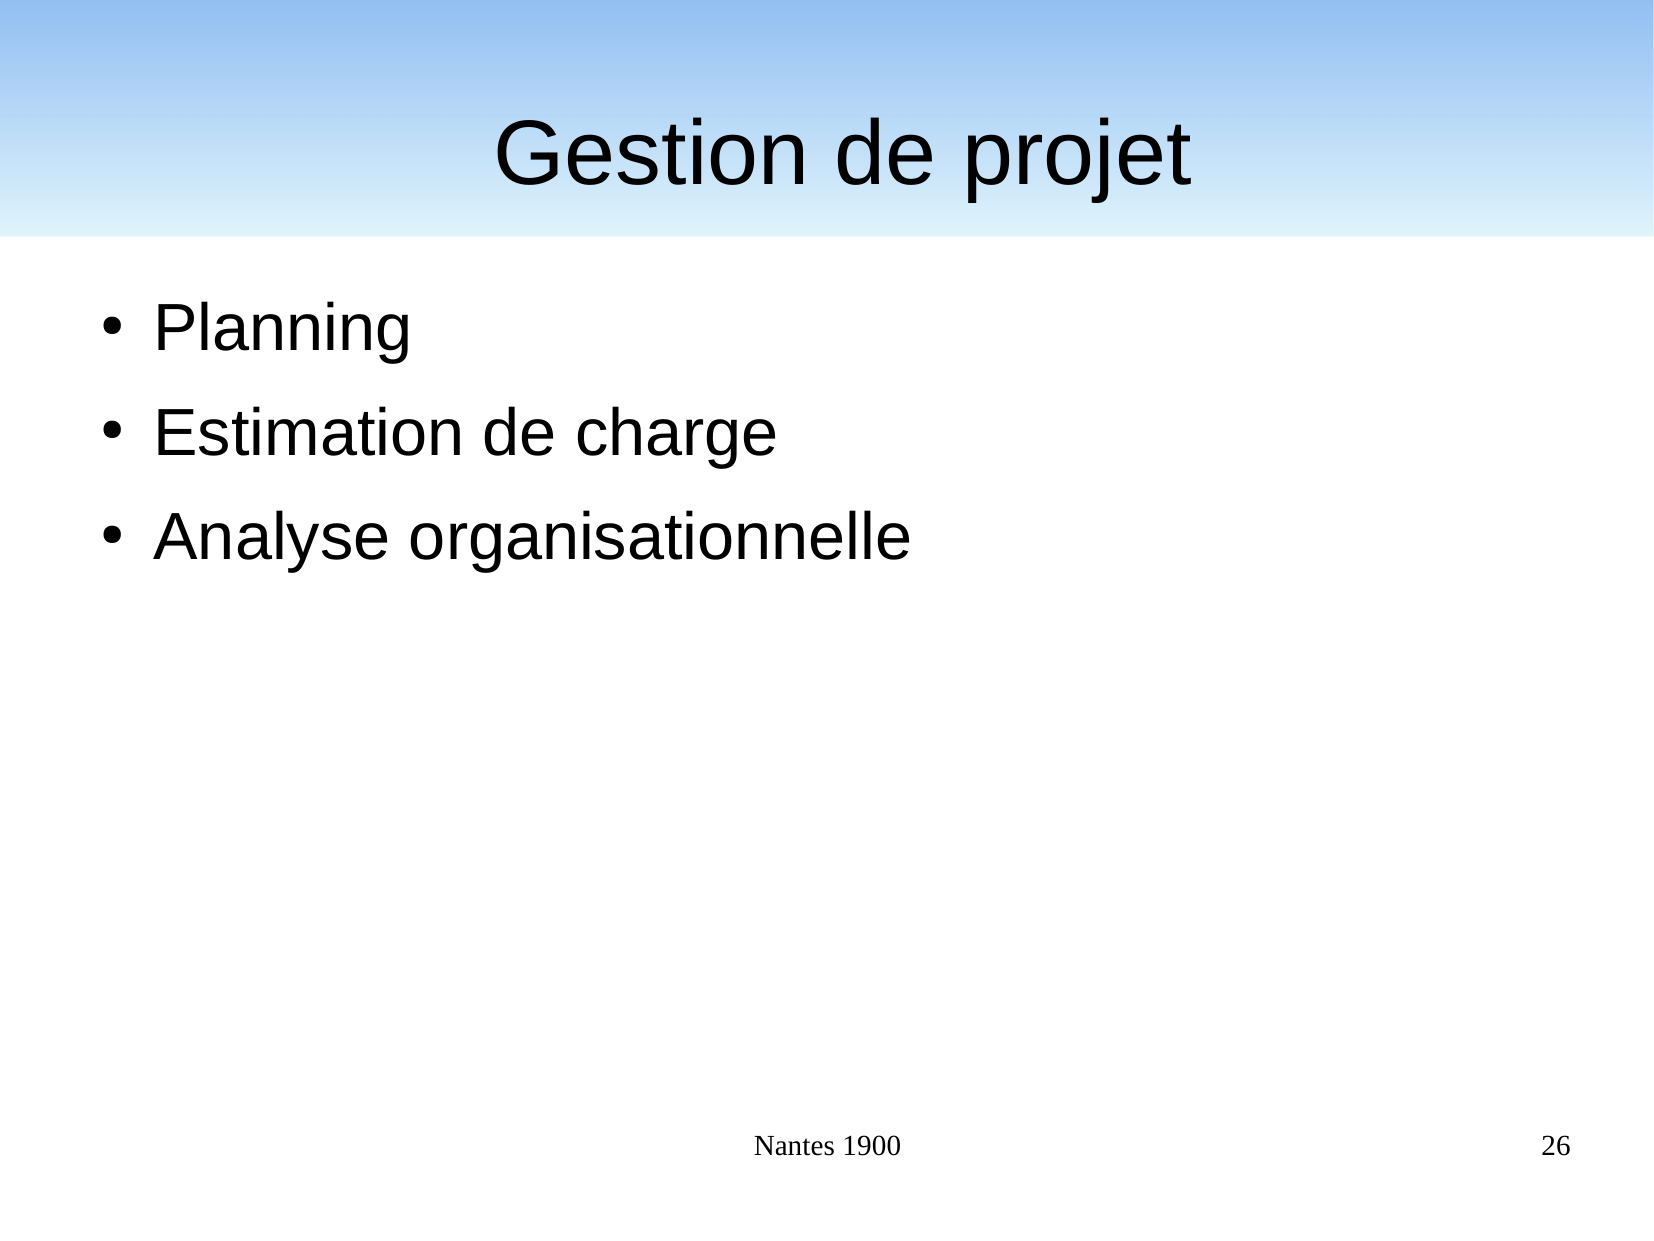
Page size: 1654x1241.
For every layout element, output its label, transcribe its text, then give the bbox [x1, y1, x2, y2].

picture [0, 0, 1654, 1241]
title Gestion de projet [82, 49, 1571, 257]
list Planning Estimation de charge Analyse organisationnelle [82, 290, 1571, 1094]
